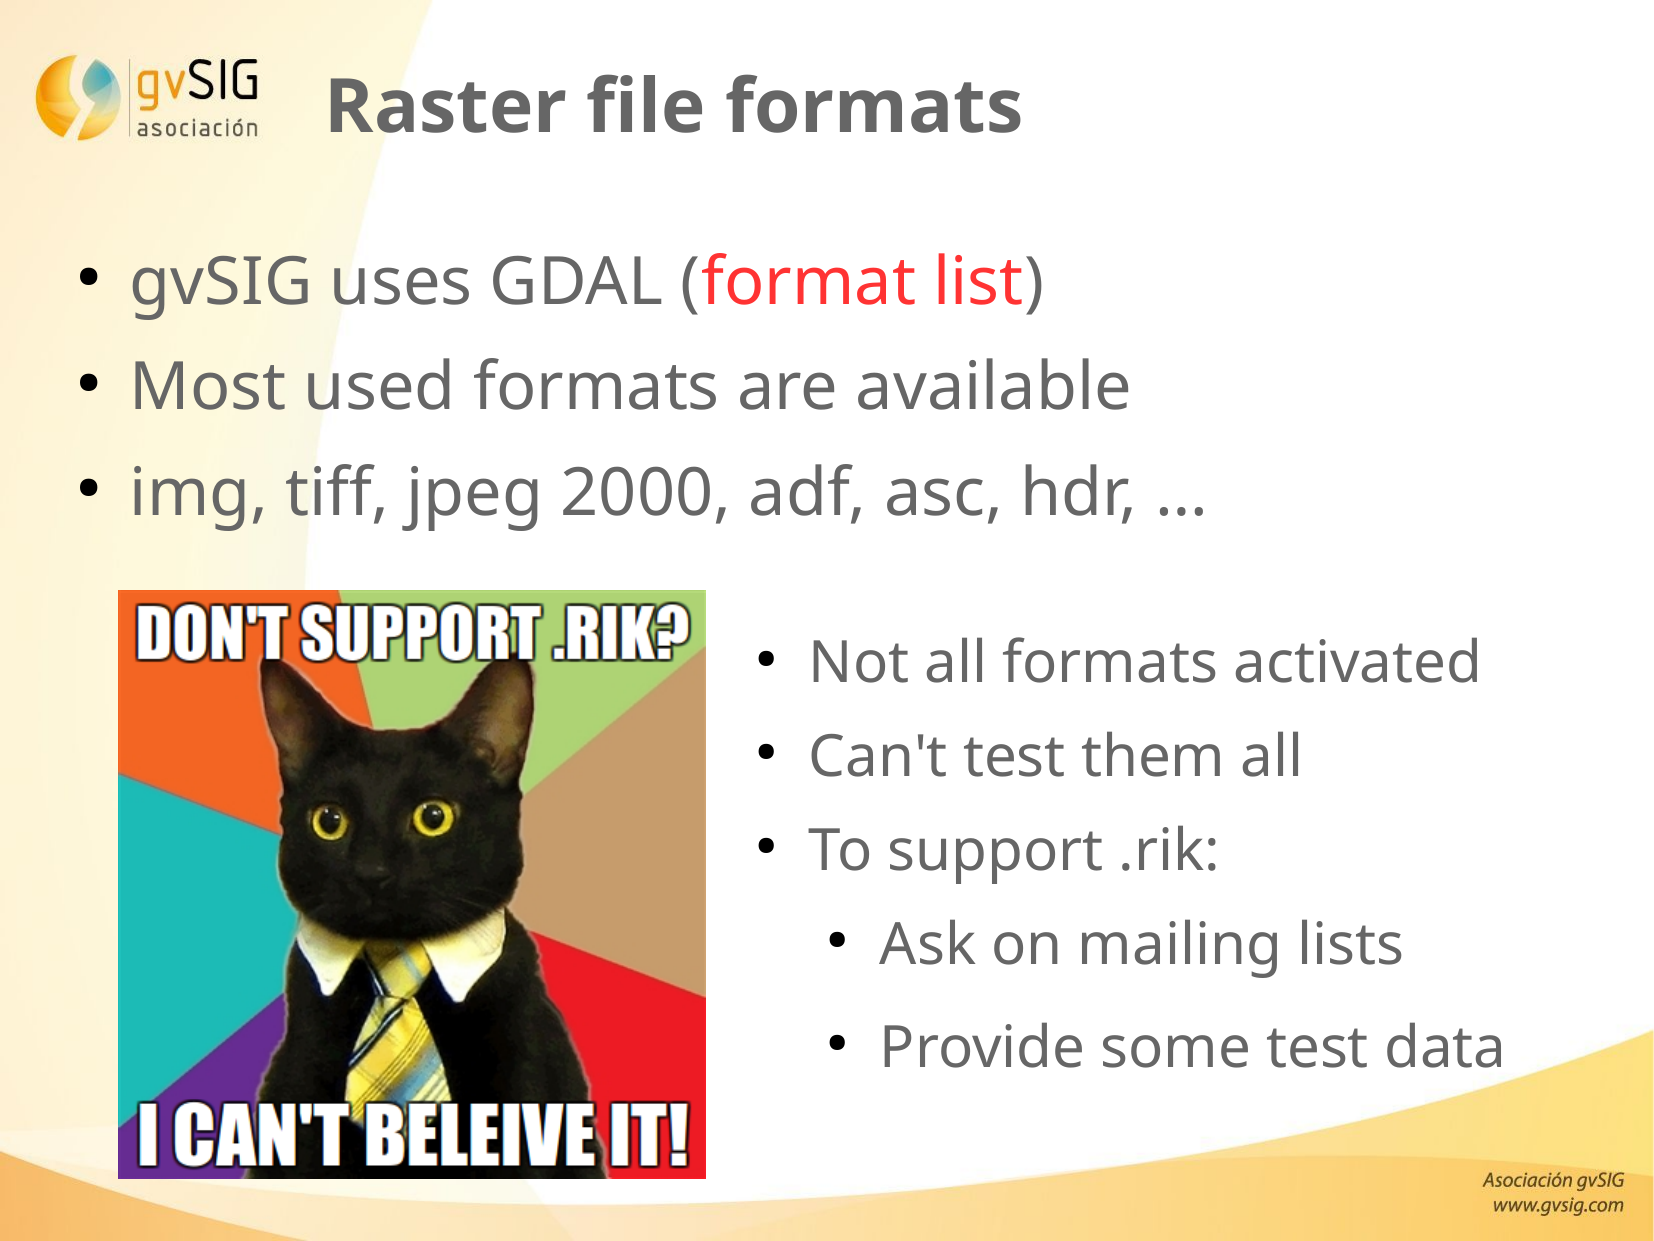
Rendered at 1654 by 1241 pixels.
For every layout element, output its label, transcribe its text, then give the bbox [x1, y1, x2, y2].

title Raster file formats [324, 29, 1625, 178]
list Not all formats activated Can't test them all To support .rik: Ask on mailing lists Provide some test data [738, 620, 1571, 1123]
picture [0, 0, 1654, 1241]
subtitle gvSIG uses GDAL (format list) Most used formats are available img, tiff, jpeg 2000, adf, asc, hdr, … [59, 206, 1601, 562]
